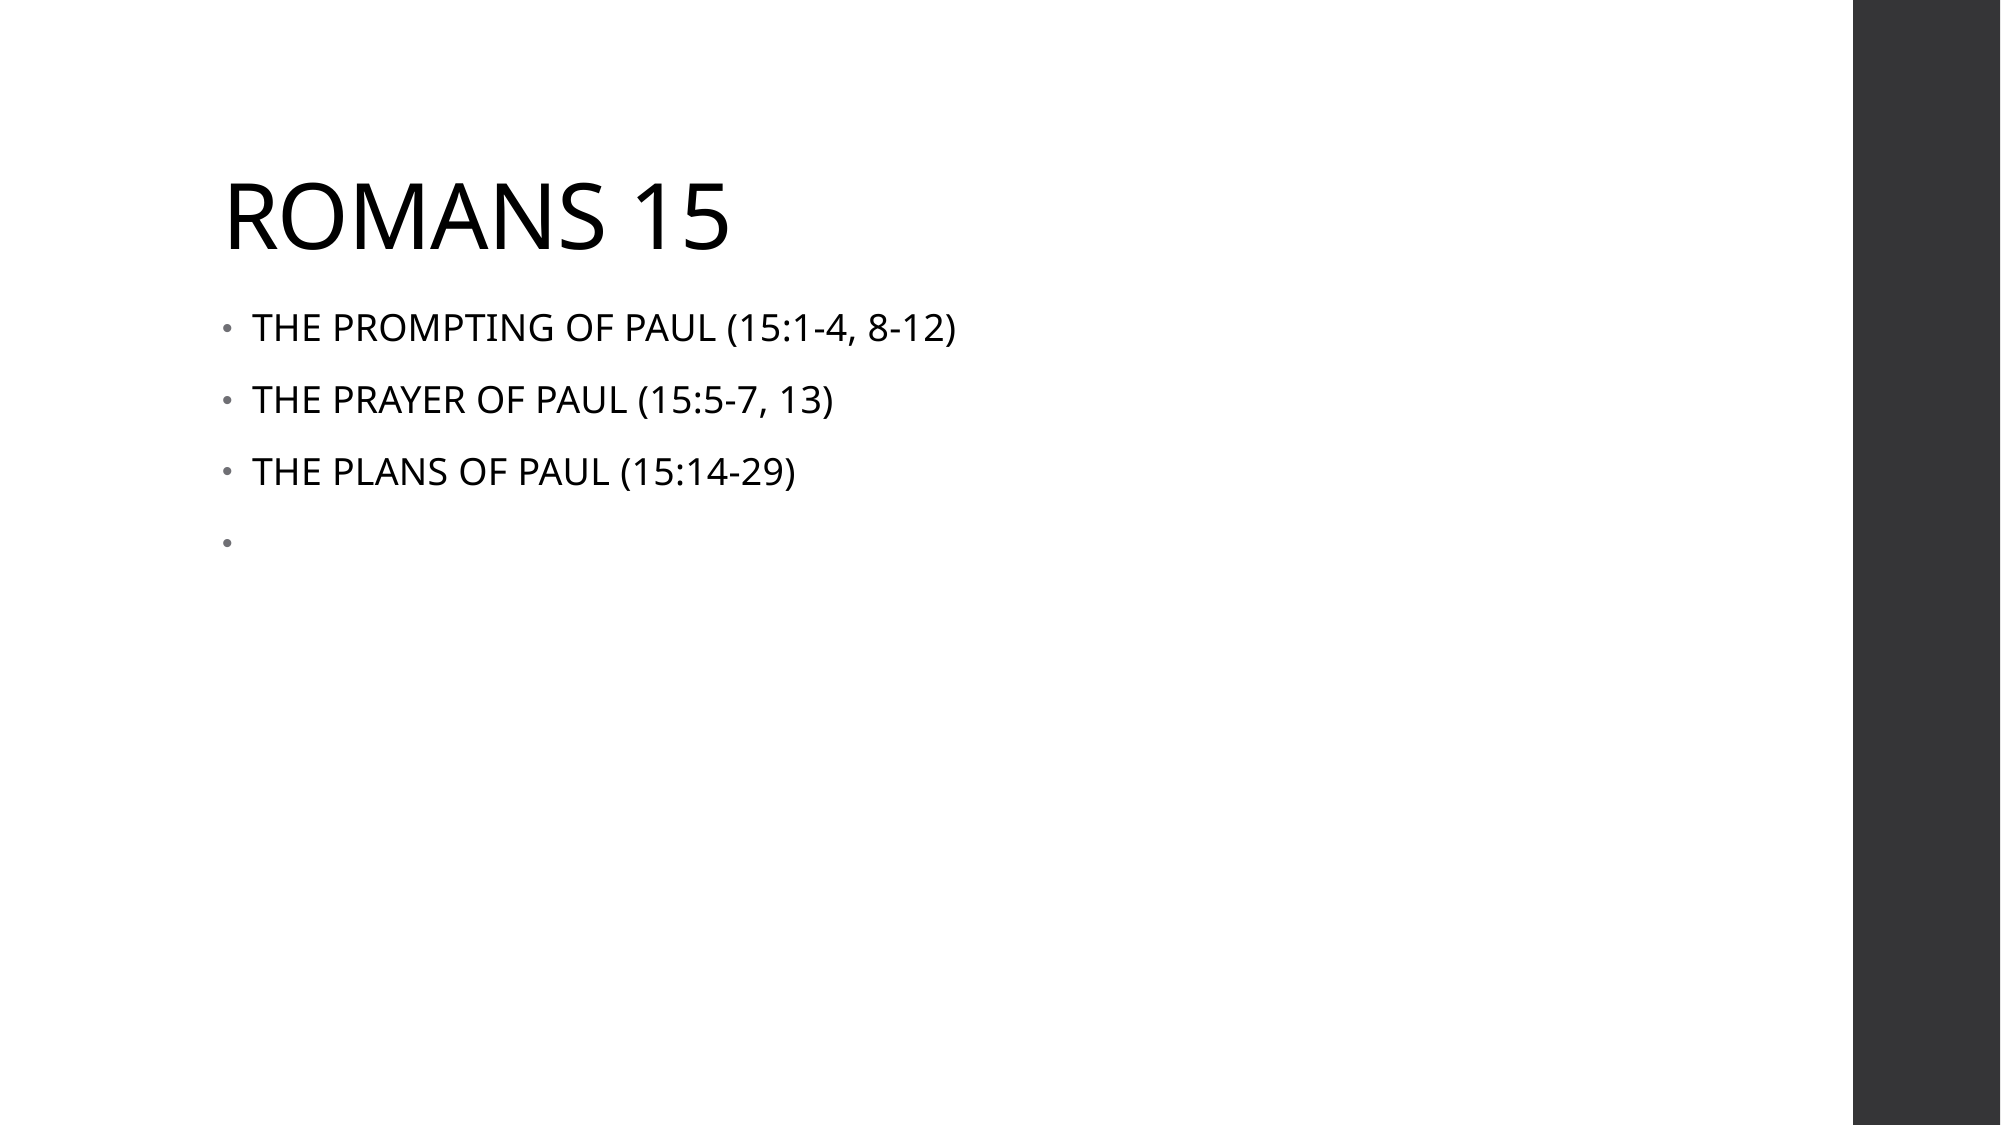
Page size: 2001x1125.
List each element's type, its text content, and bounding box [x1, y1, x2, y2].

list THE PROMPTING OF PAUL (15:1-4, 8-12) THE PRAYER OF PAUL (15:5-7, 13) THE PLANS OF PAUL (15:14-29) [206, 299, 1617, 1014]
title ROMANS 15 [206, 60, 1797, 278]
